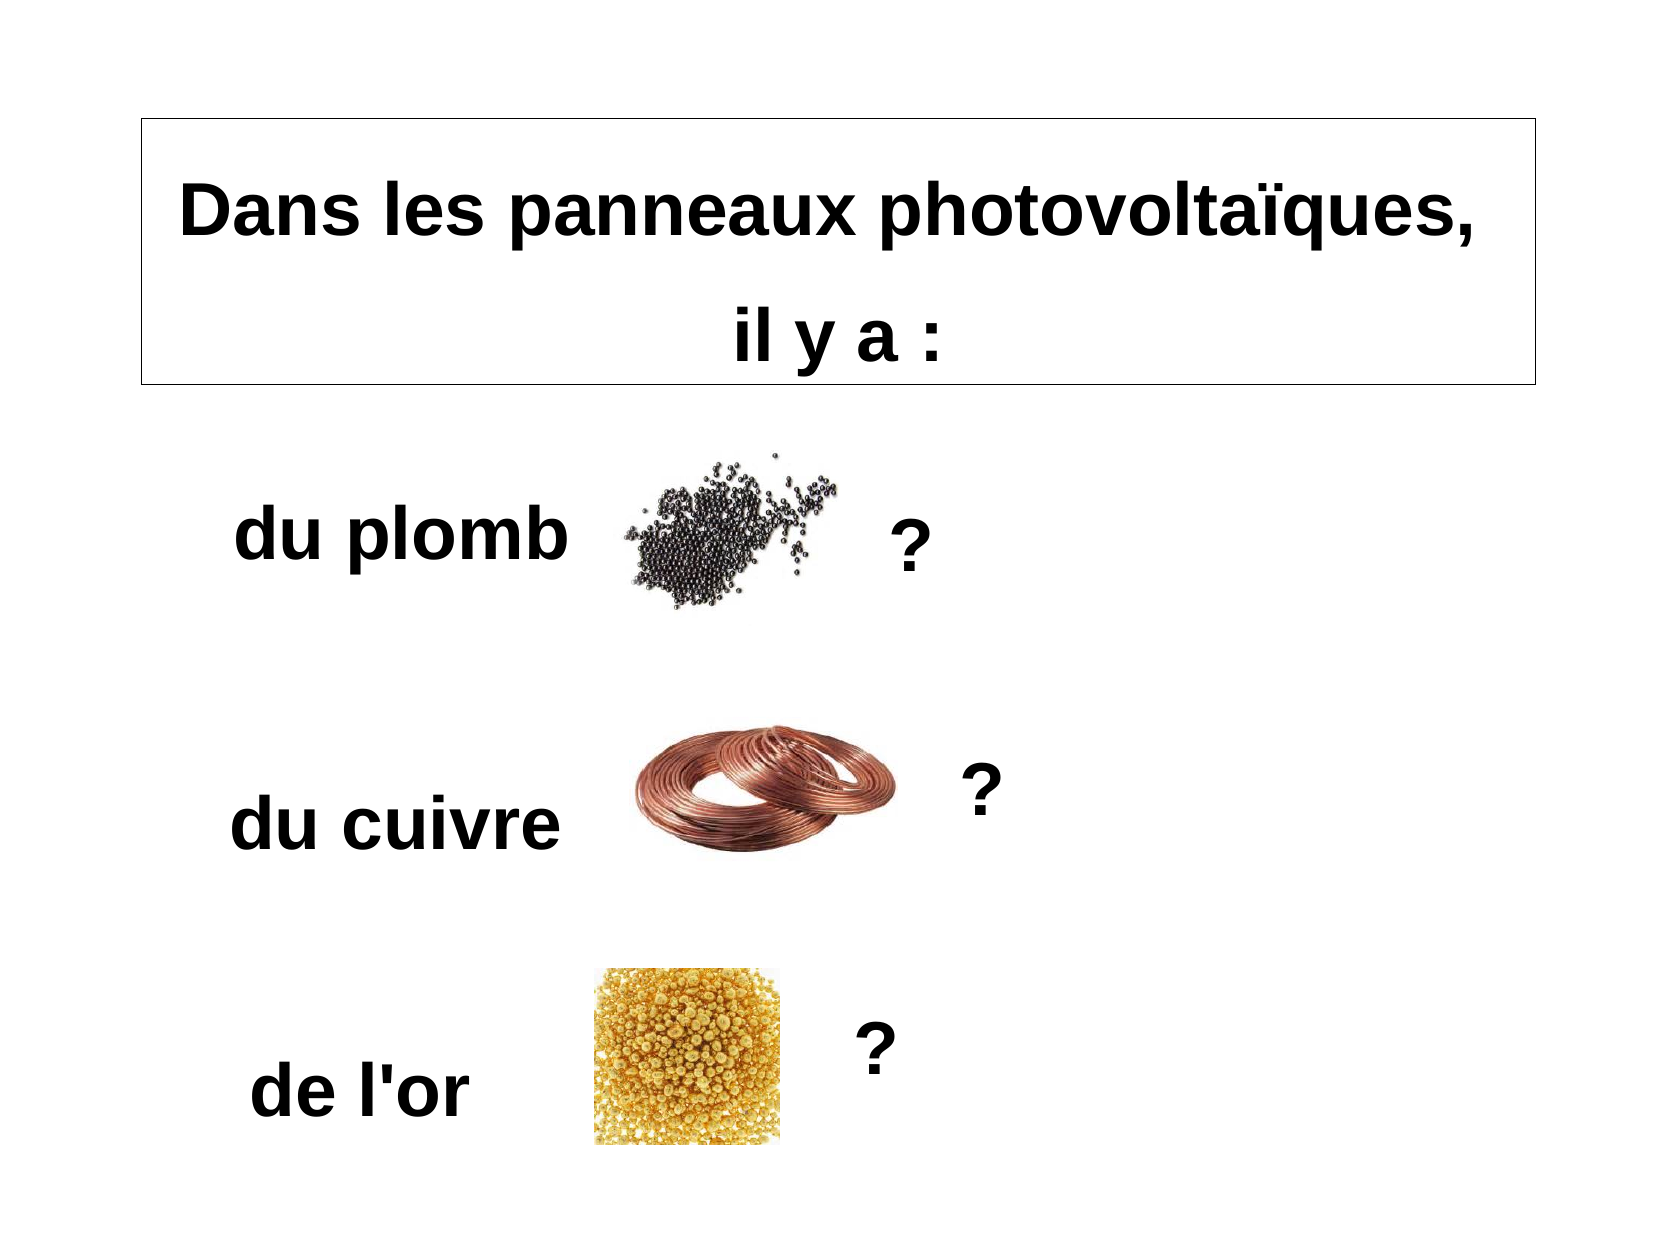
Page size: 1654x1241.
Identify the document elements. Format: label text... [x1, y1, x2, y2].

text_box ? [944, 739, 1276, 839]
text_box du plomb [118, 399, 686, 1099]
picture [594, 968, 780, 1145]
picture [629, 673, 898, 898]
text_box ? [838, 999, 1170, 1099]
text_box Dans les panneaux photovoltaïques, il y a : [141, 118, 1536, 355]
text_box de l'or [200, 999, 520, 1099]
picture [613, 437, 839, 626]
text_box ? [874, 496, 1205, 595]
text_box du cuivre [177, 732, 615, 958]
